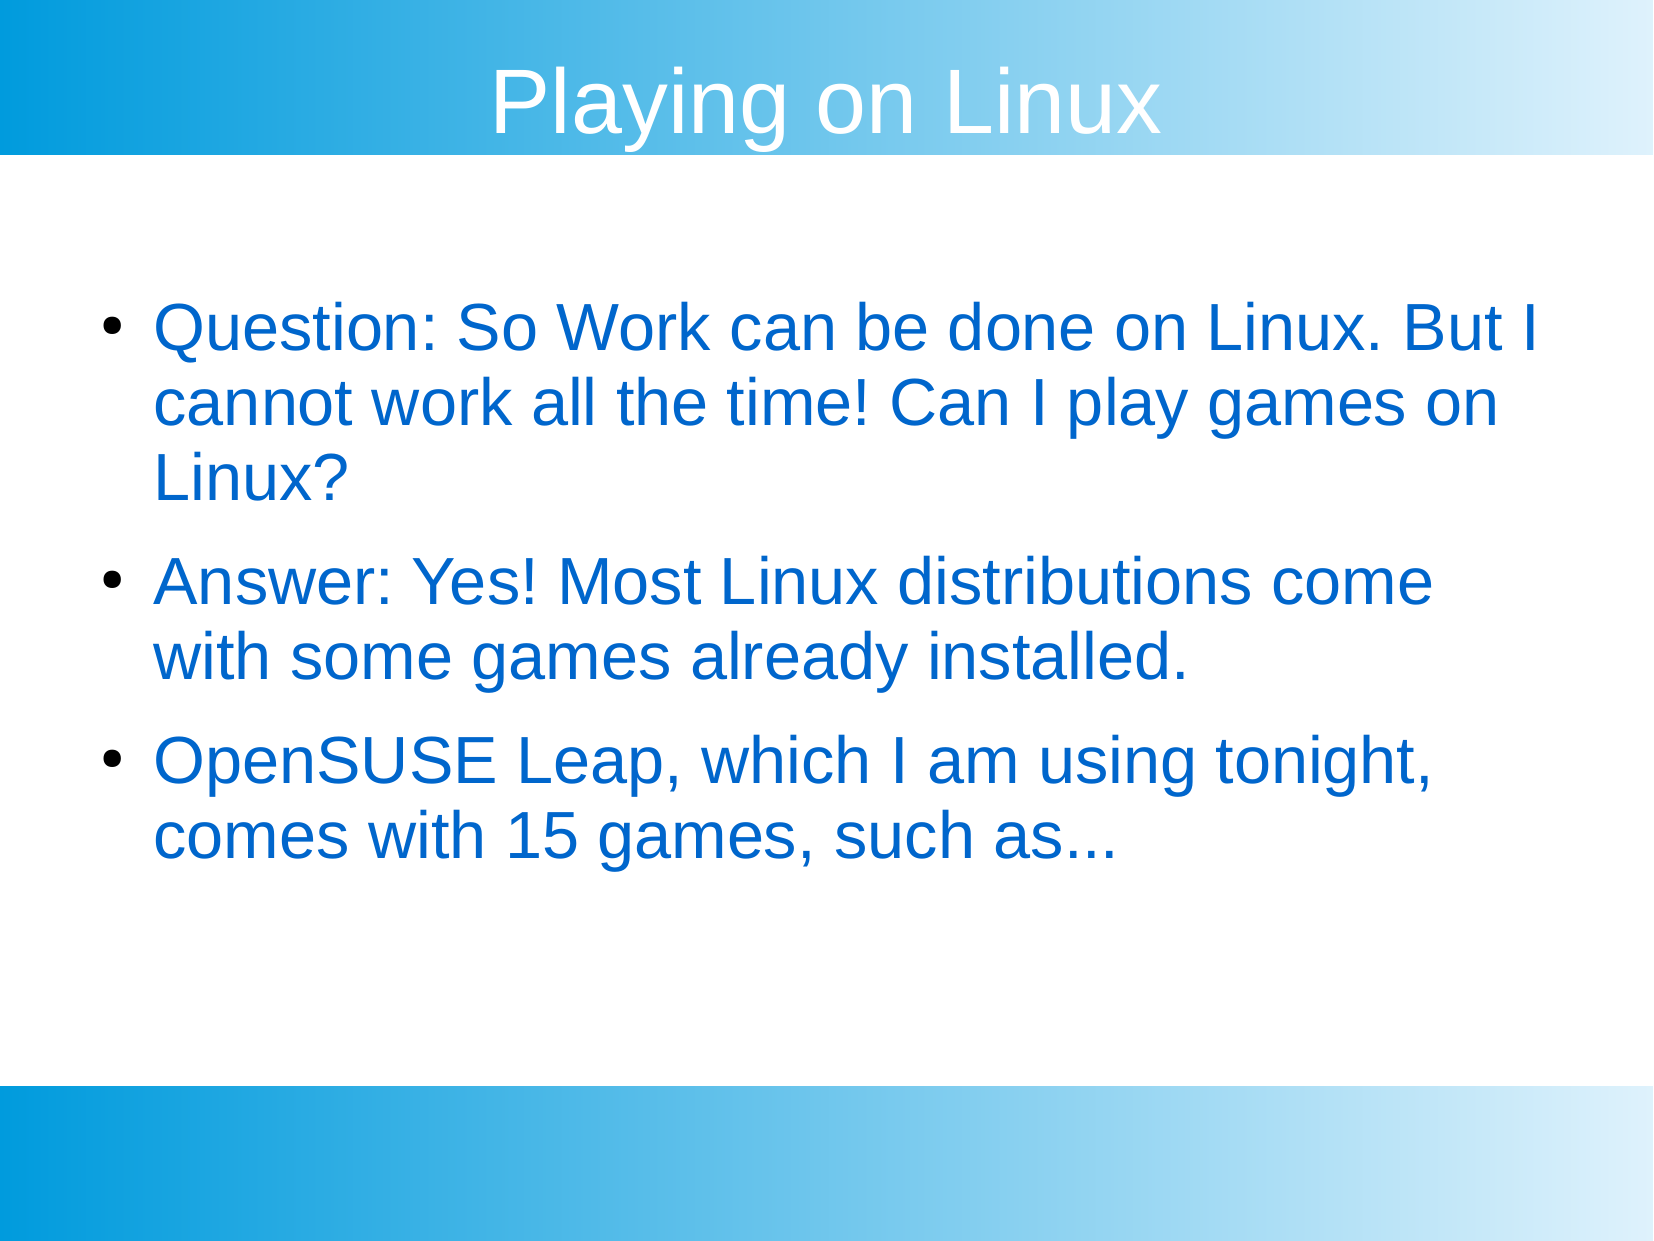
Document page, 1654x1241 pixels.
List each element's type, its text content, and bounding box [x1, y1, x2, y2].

list Question: So Work can be done on Linux. But I cannot work all the time! Can I play games on Linux? Answer: Yes! Most Linux distributions come with some games already installed. OpenSUSE Leap, which I am using tonight, comes with 15 games, such as... [82, 290, 1571, 1010]
title Playing on Linux [82, 49, 1571, 155]
